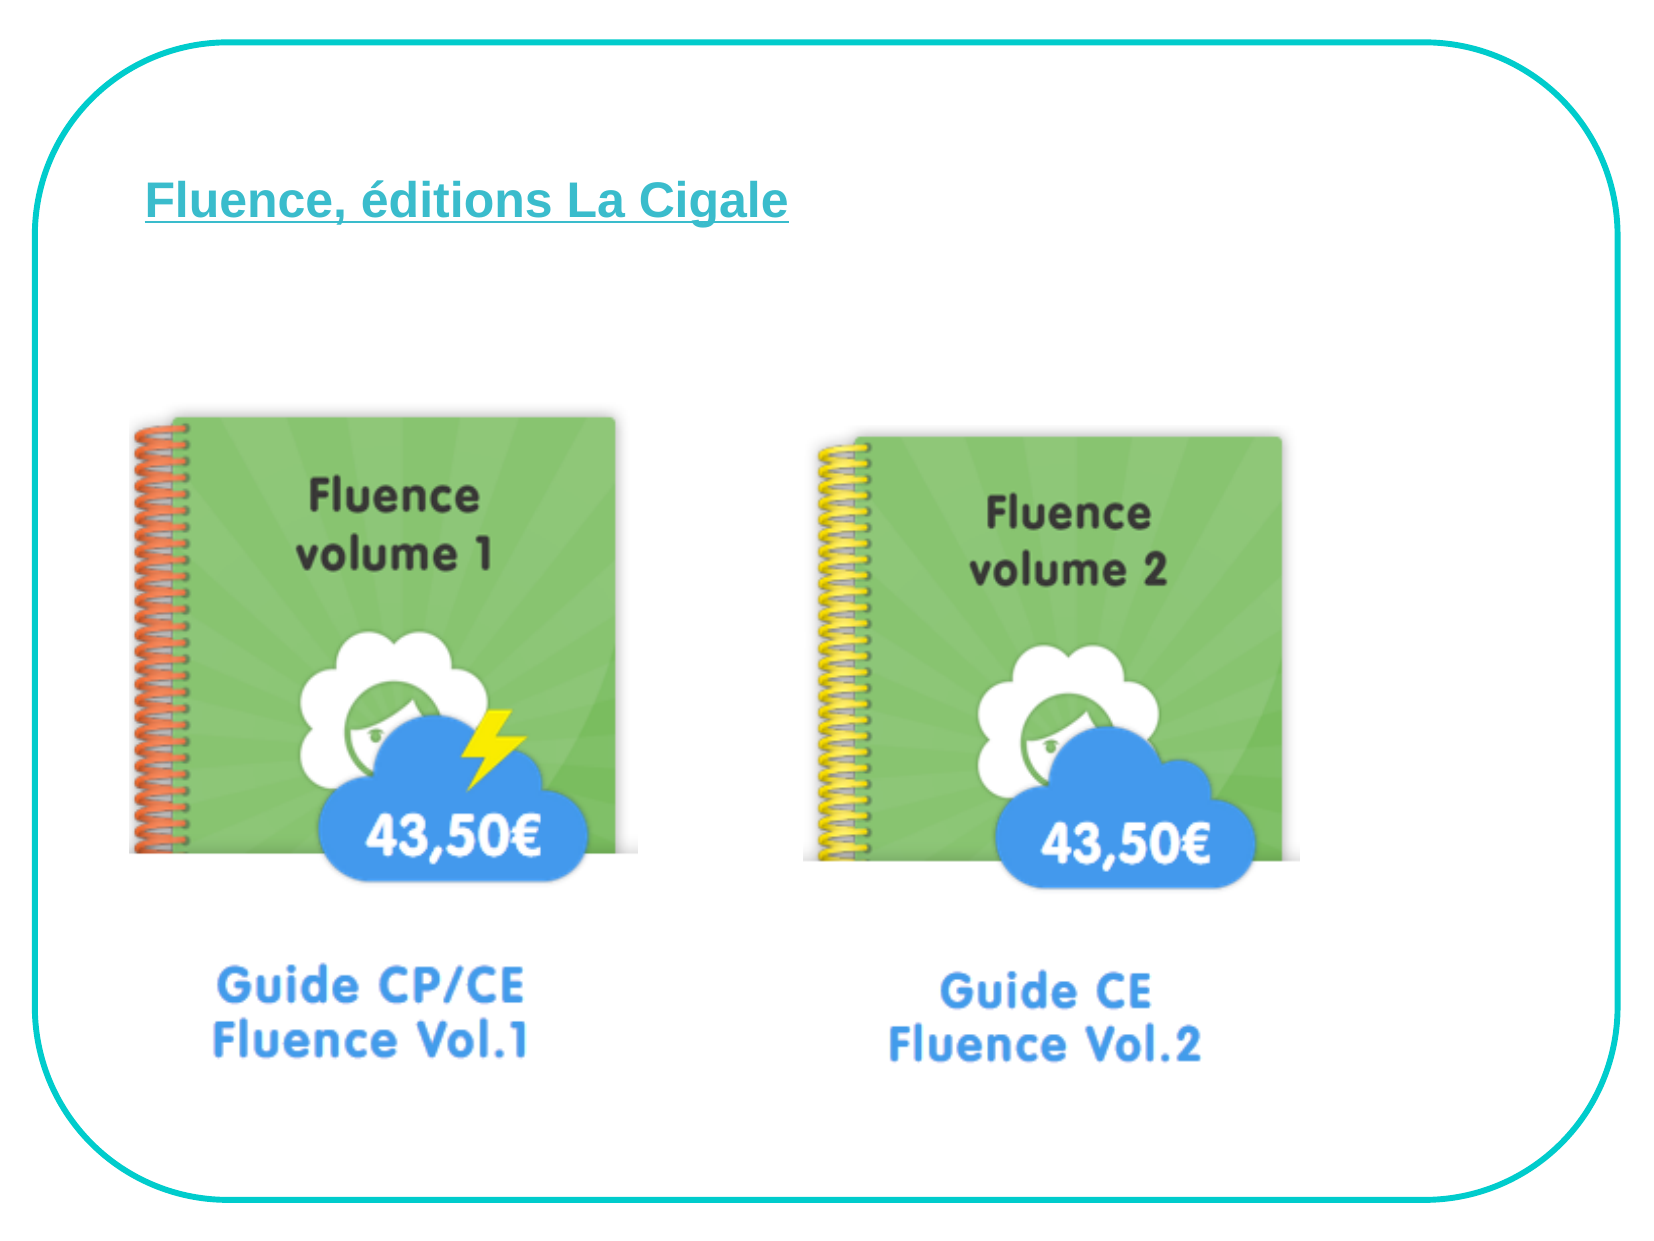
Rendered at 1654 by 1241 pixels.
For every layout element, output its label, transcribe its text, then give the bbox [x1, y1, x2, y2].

picture [129, 401, 638, 1087]
text_box Fluence, éditions La Cigale [129, 165, 934, 236]
picture [803, 425, 1300, 1082]
